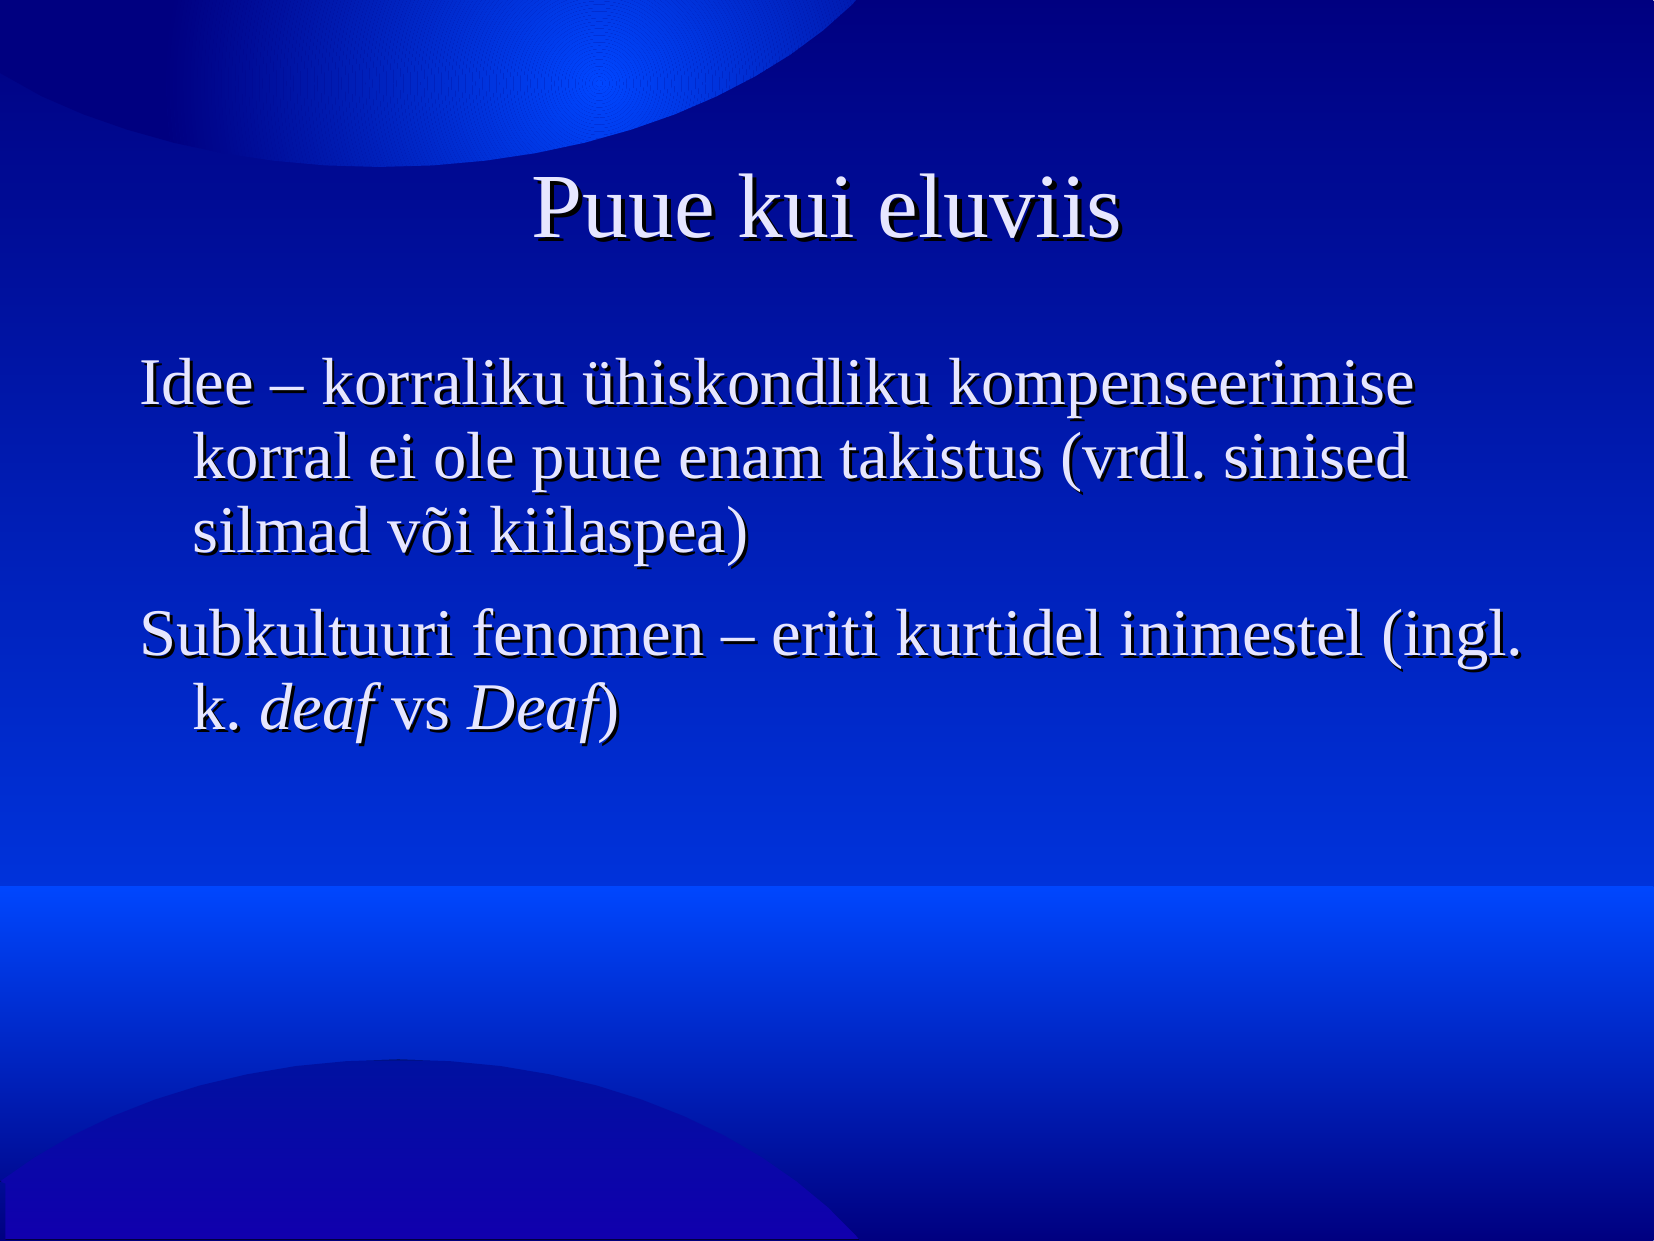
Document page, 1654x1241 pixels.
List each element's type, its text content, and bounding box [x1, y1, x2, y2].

list Idee – korraliku ühiskondliku kompenseerimise korral ei ole puue enam takistus (vrdl. sinised silmad või kiilaspea) Subkultuuri fenomen – eriti kurtidel inimestel (ingl. k. deaf vs Deaf) [121, 344, 1534, 1127]
title Puue kui eluviis [121, 102, 1534, 311]
